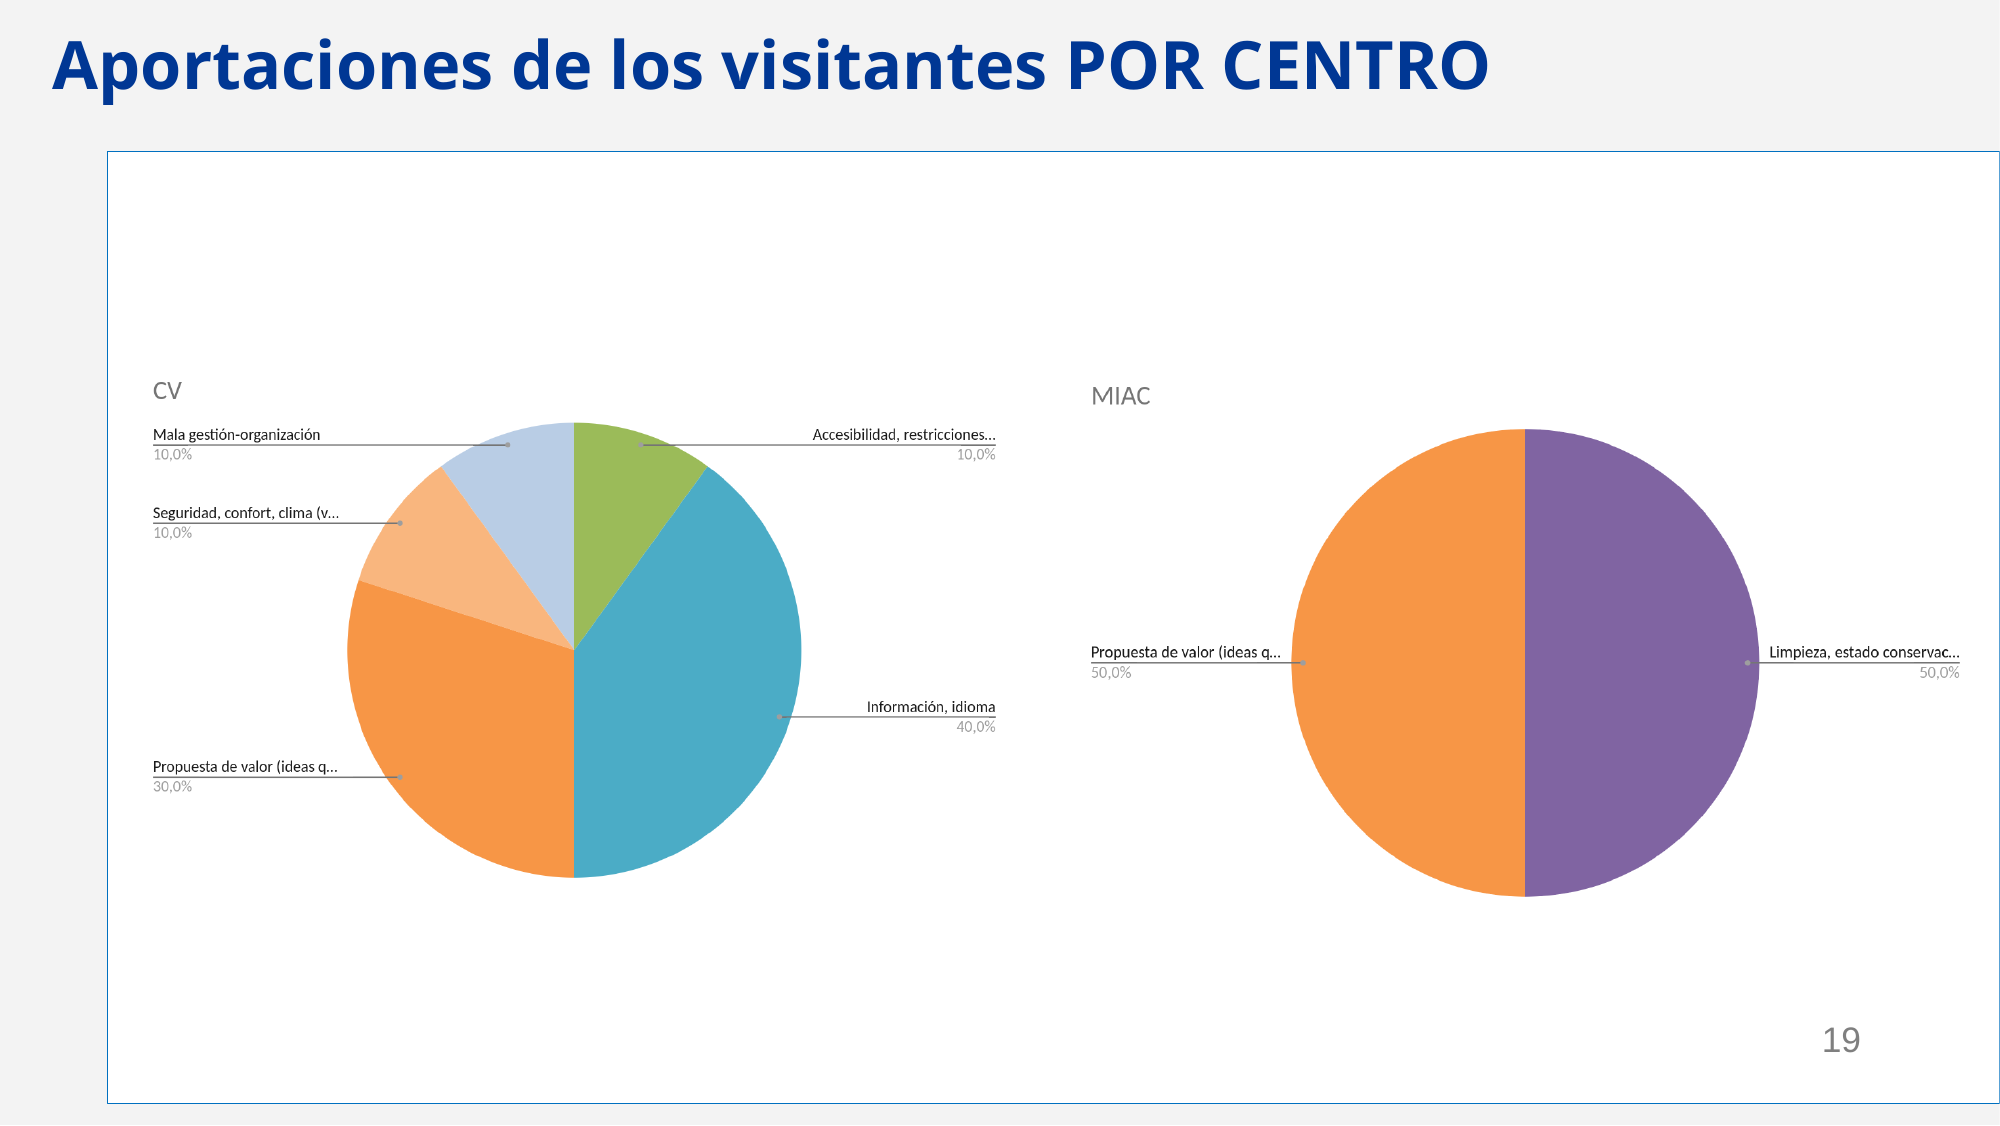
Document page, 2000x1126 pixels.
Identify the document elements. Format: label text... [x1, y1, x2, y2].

slide_number <number> [1412, 1008, 1880, 1069]
text_box Aportaciones de los visitantes POR CENTRO [52, 0, 1945, 126]
text_box [107, 151, 2000, 1104]
picture [1062, 354, 1988, 925]
picture [125, 350, 1023, 905]
